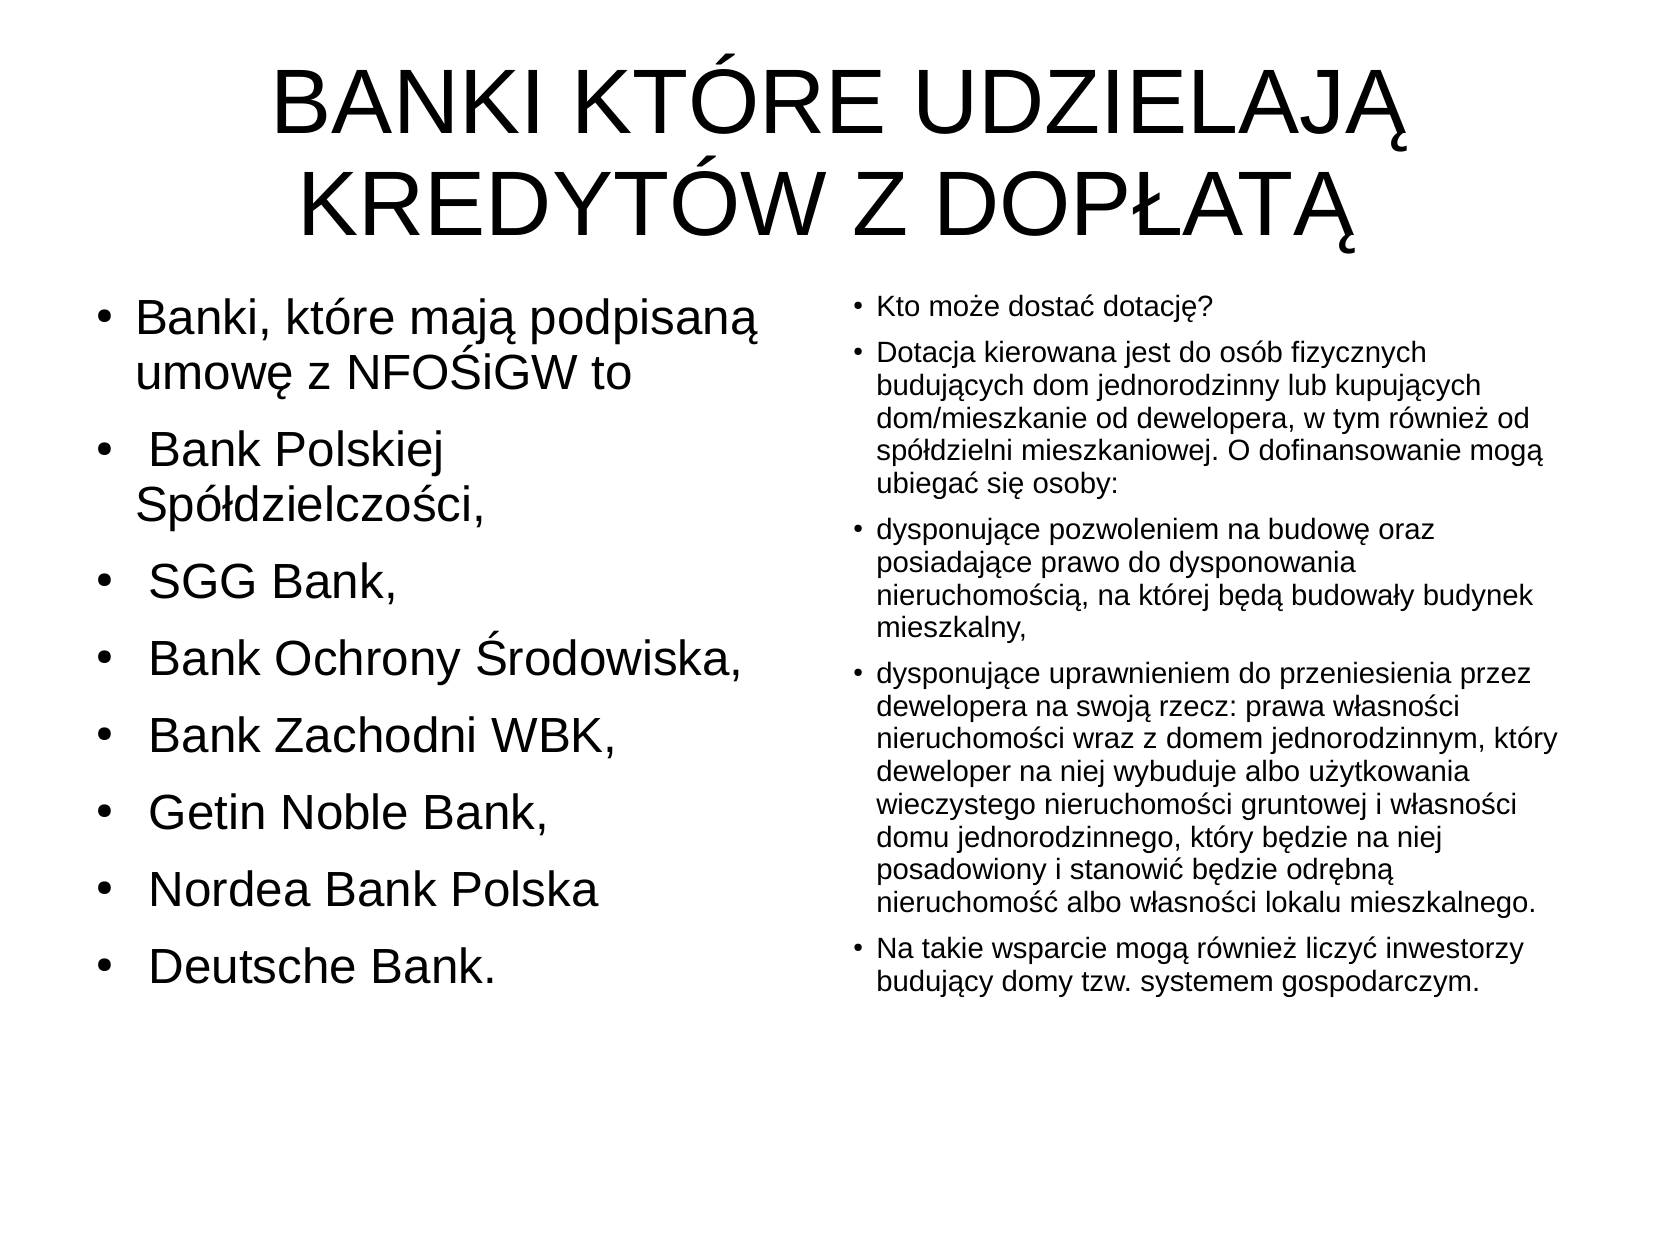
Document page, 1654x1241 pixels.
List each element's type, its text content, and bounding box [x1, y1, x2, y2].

list Banki, które mają podpisaną umowę z NFOŚiGW to Bank Polskiej Spółdzielczości, SGG Bank, Bank Ochrony Środowiska, Bank Zachodni WBK, Getin Noble Bank, Nordea Bank Polska Deutsche Bank. [82, 290, 809, 1010]
title BANKI KTÓRE UDZIELAJĄ KREDYTÓW Z DOPŁATĄ [82, 49, 1571, 257]
list Kto może dostać dotację? Dotacja kierowana jest do osób fizycznych budujących dom jednorodzinny lub kupujących dom/mieszkanie od dewelopera, w tym również od spółdzielni mieszkaniowej. O dofinansowanie mogą ubiegać się osoby: dysponujące pozwoleniem na budowę oraz posiadające prawo do dysponowania nieruchomością, na której będą budowały budynek mieszkalny, dysponujące uprawnieniem do przeniesienia przez dewelopera na swoją rzecz: prawa własności nieruchomości wraz z domem jednorodzinnym, który deweloper na niej wybuduje albo użytkowania wieczystego nieruchomości gruntowej i własności domu jednorodzinnego, który będzie na niej posadowiony i stanowić będzie odrębną nieruchomość albo własności lokalu mieszkalnego. Na takie wsparcie mogą również liczyć inwestorzy budujący domy tzw. systemem gospodarczym. [845, 290, 1572, 1010]
